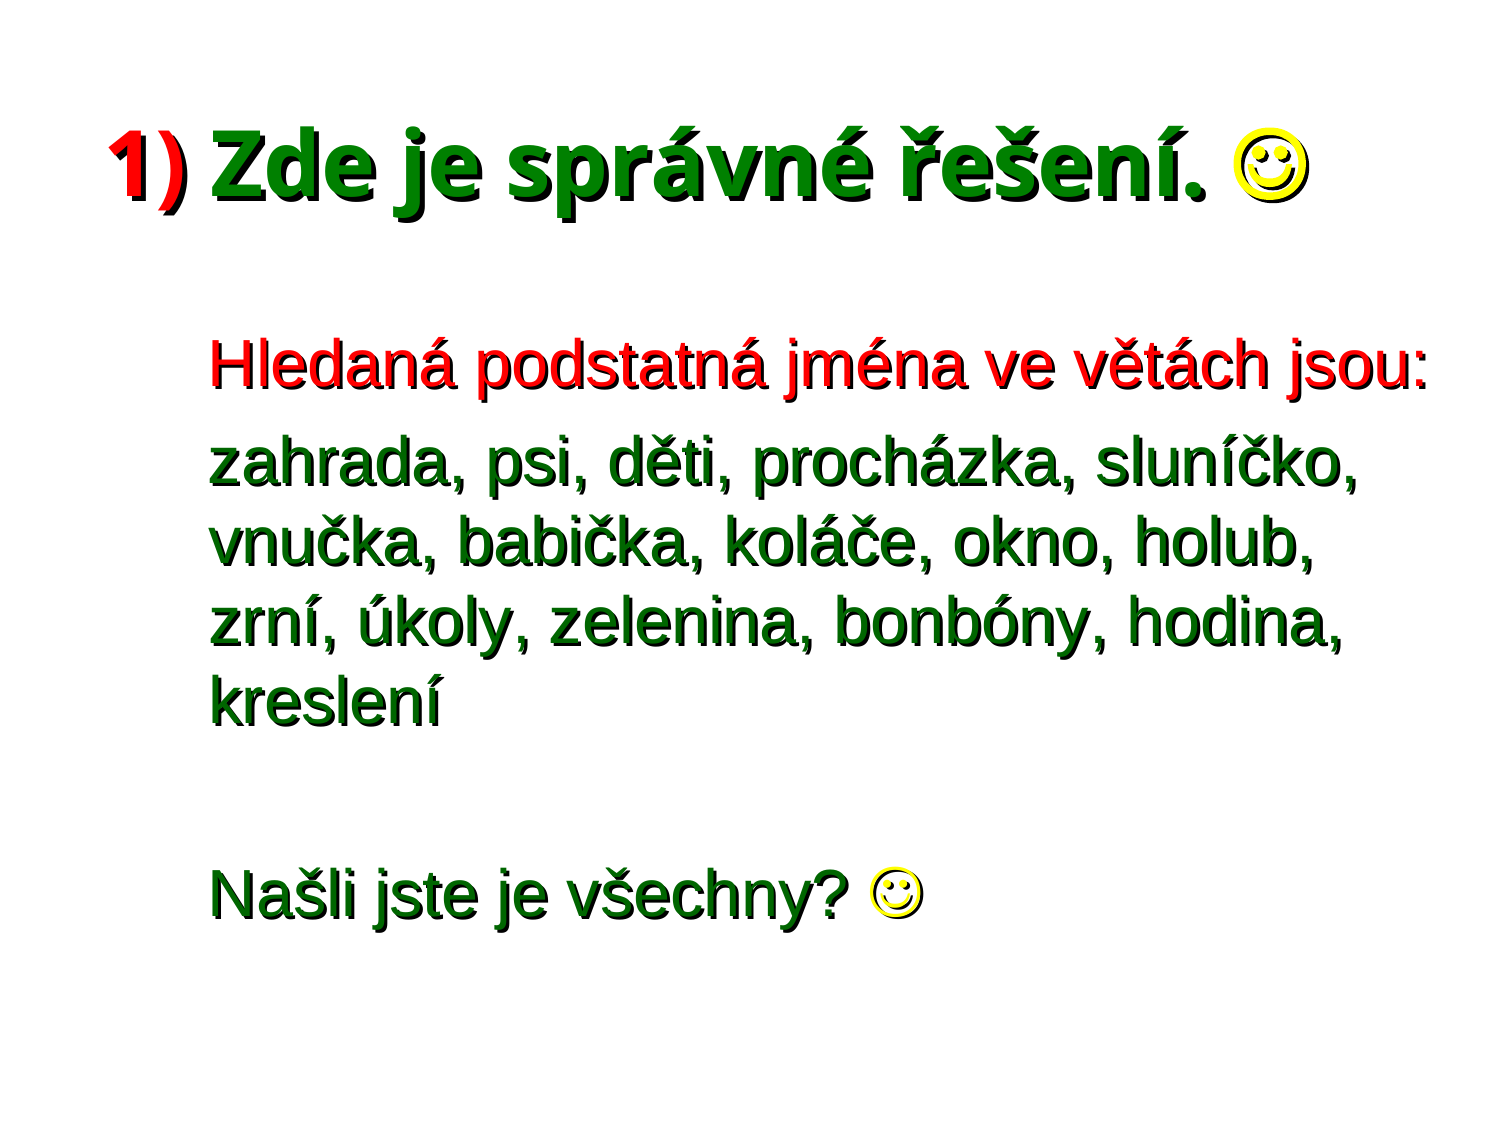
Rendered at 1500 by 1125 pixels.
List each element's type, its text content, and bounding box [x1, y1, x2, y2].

list Hledaná podstatná jména ve větách jsou: zahrada, psi, děti, procházka, sluníčko, vnučka, babička, koláče, okno, holub, zrní, úkoly, zelenina, bonbóny, hodina, kreslení Našli jste je všechny?  [137, 312, 1451, 1000]
title 1) Zde je správné řešení.  [88, 42, 1465, 278]
